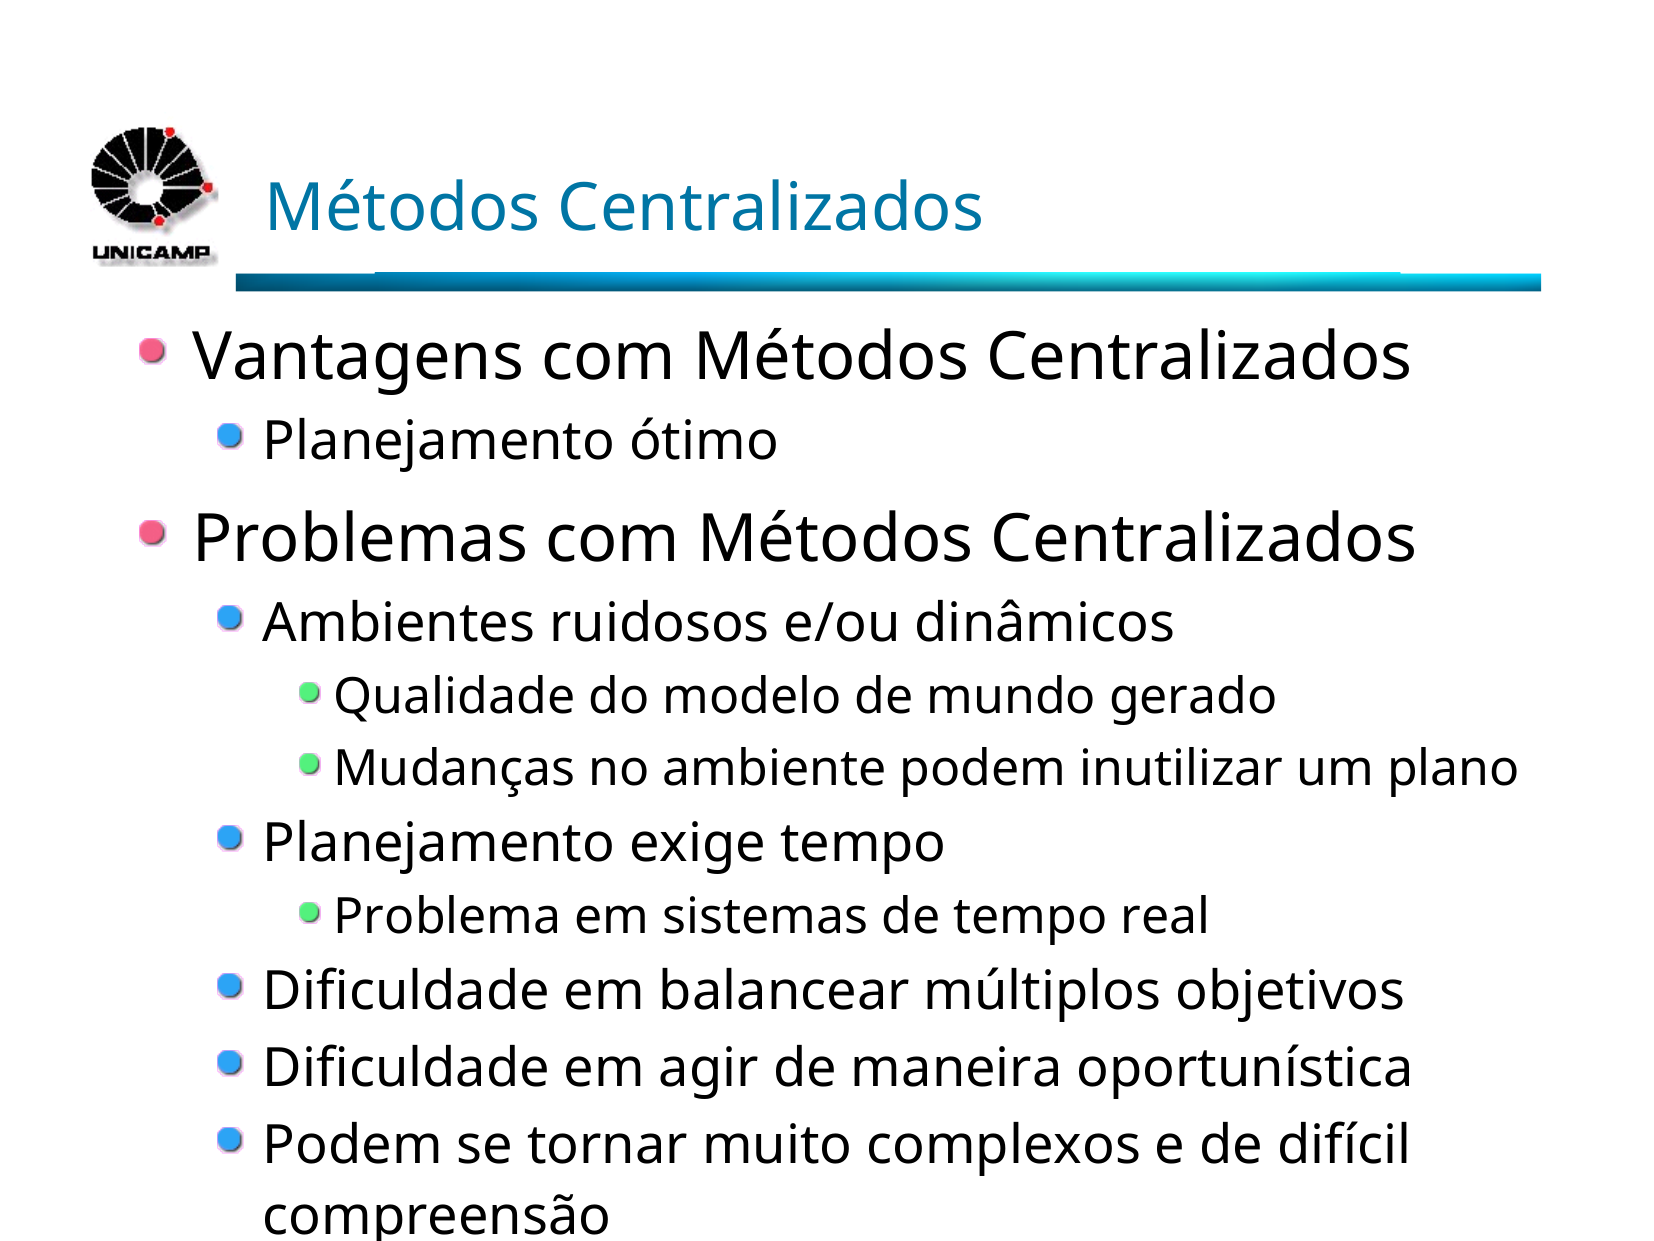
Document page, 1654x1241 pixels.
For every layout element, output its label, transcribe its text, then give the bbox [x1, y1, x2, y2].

list Vantagens com Métodos Centralizados Planejamento ótimo Problemas com Métodos Centralizados Ambientes ruidosos e/ou dinâmicos Qualidade do modelo de mundo gerado Mudanças no ambiente podem inutilizar um plano Planejamento exige tempo Problema em sistemas de tempo real Dificuldade em balancear múltiplos objetivos Dificuldade em agir de maneira oportunística Podem se tornar muito complexos e de difícil compreensão [121, 309, 1534, 1167]
title Métodos Centralizados [264, 50, 1534, 243]
picture [125, 272, 1654, 295]
